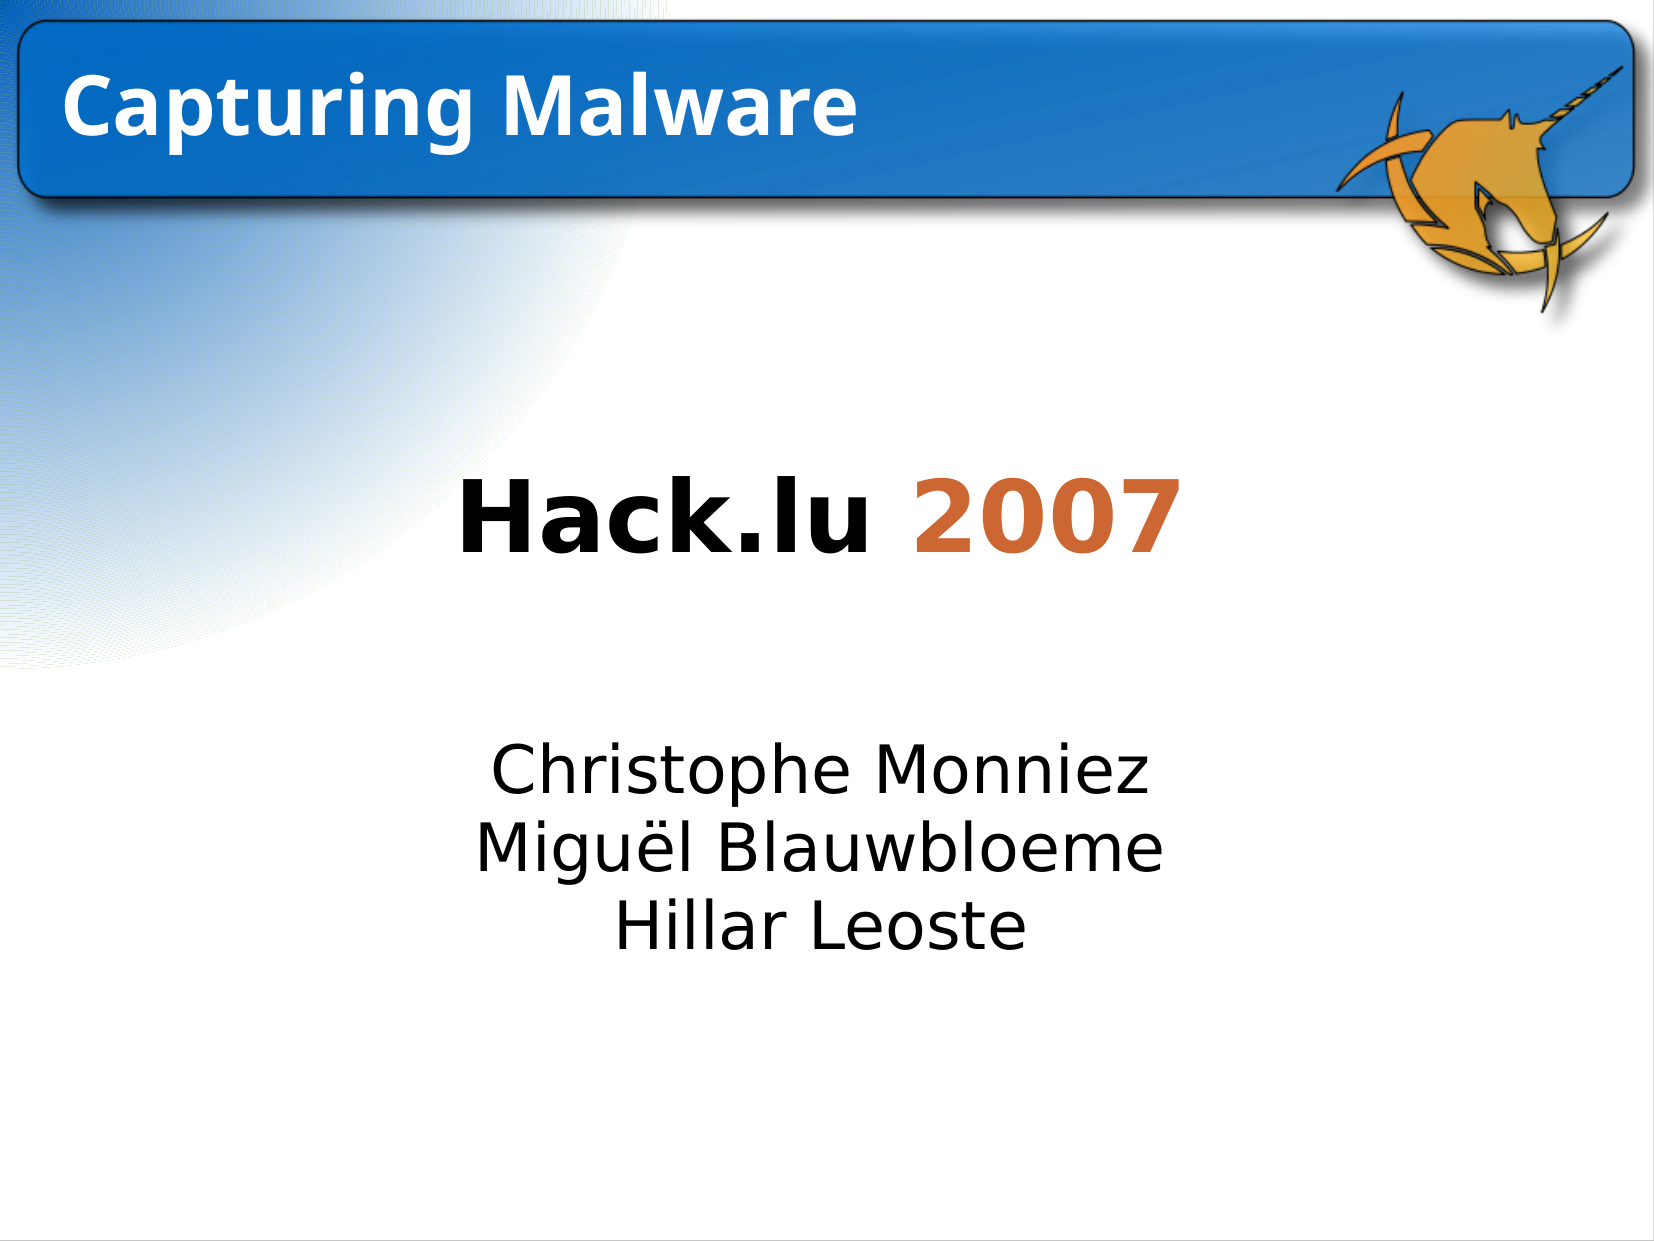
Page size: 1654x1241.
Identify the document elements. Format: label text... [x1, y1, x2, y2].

subtitle Hack.lu 2007 Christophe Monniez Miguël Blauwbloeme Hillar Leoste [76, 303, 1565, 1123]
title Capturing Malware [59, 0, 1329, 208]
picture [0, 0, 1654, 1241]
